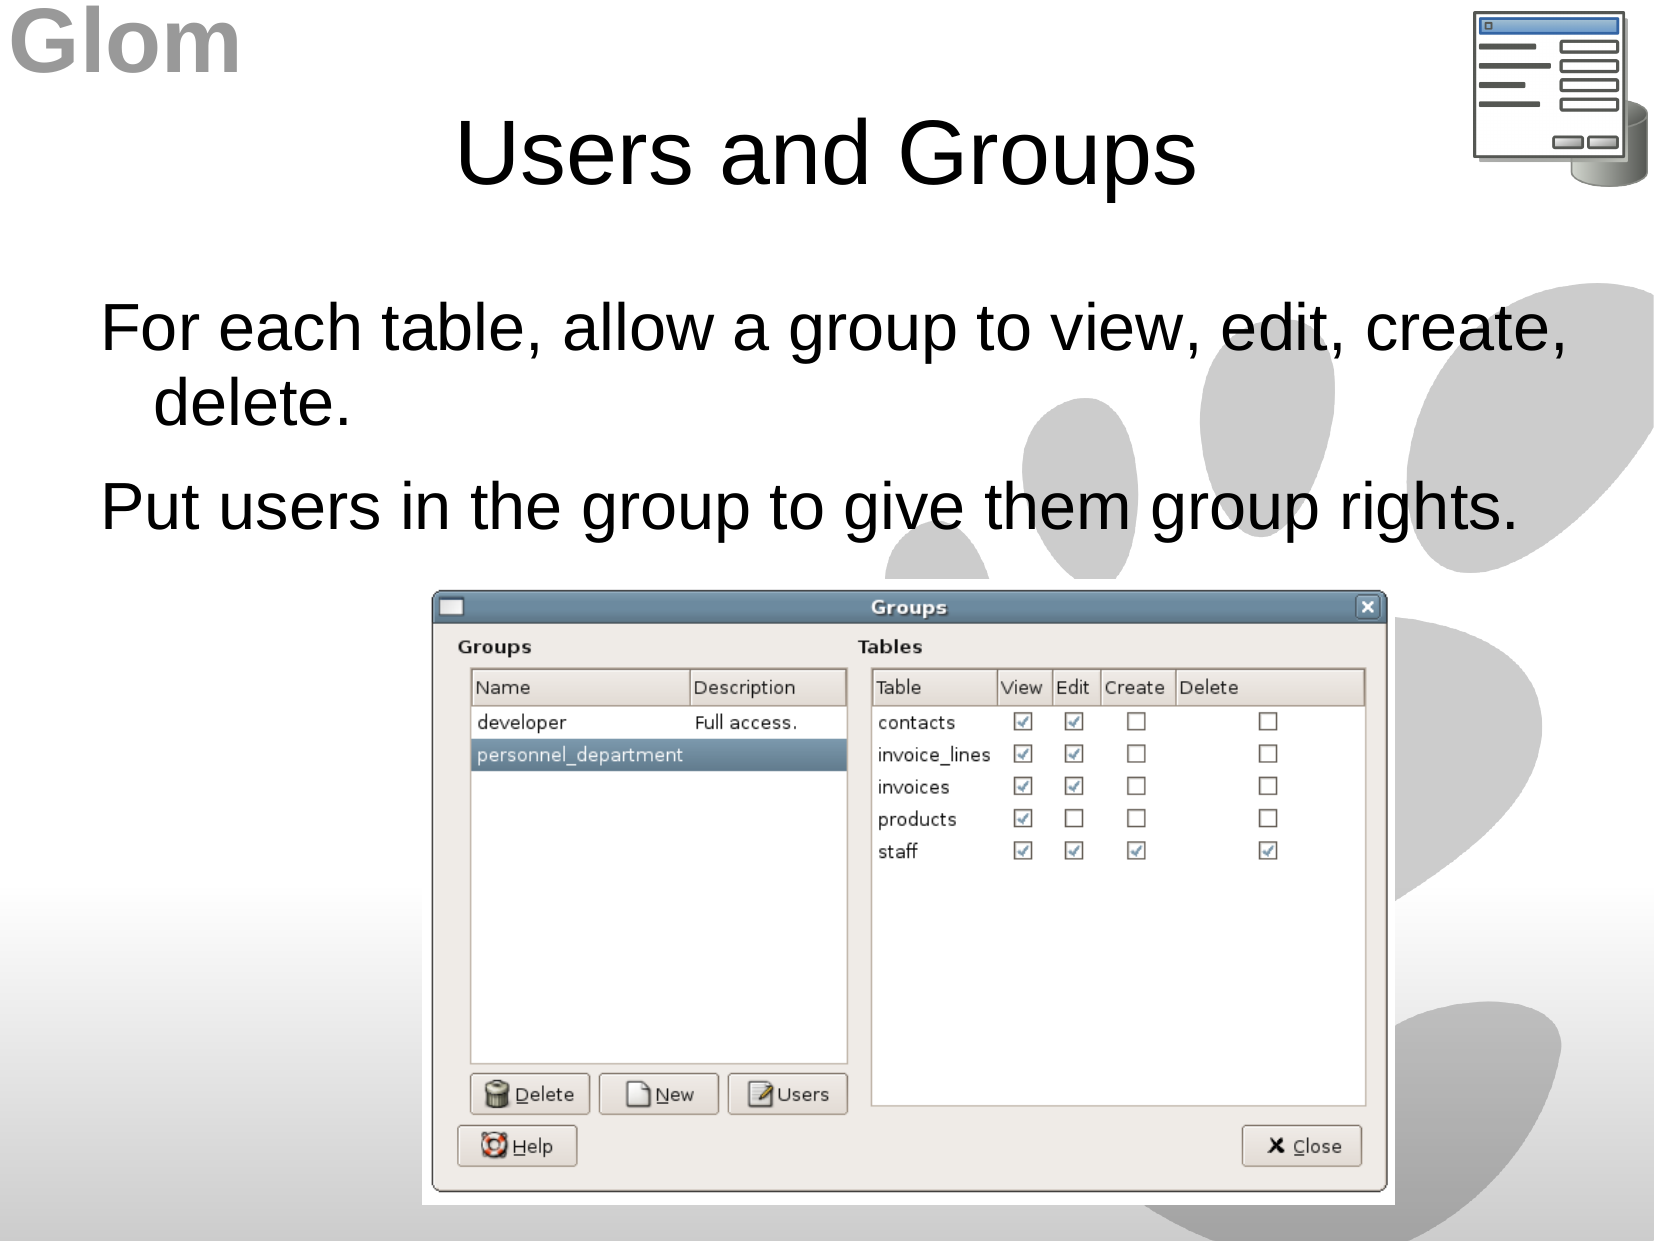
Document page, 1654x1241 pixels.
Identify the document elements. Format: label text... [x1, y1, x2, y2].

picture [422, 283, 1654, 1241]
list For each table, allow a group to view, edit, create, delete. Put users in the group to give them group rights. [82, 290, 1571, 1109]
title Users and Groups [82, 49, 1571, 257]
picture [1473, 11, 1648, 187]
